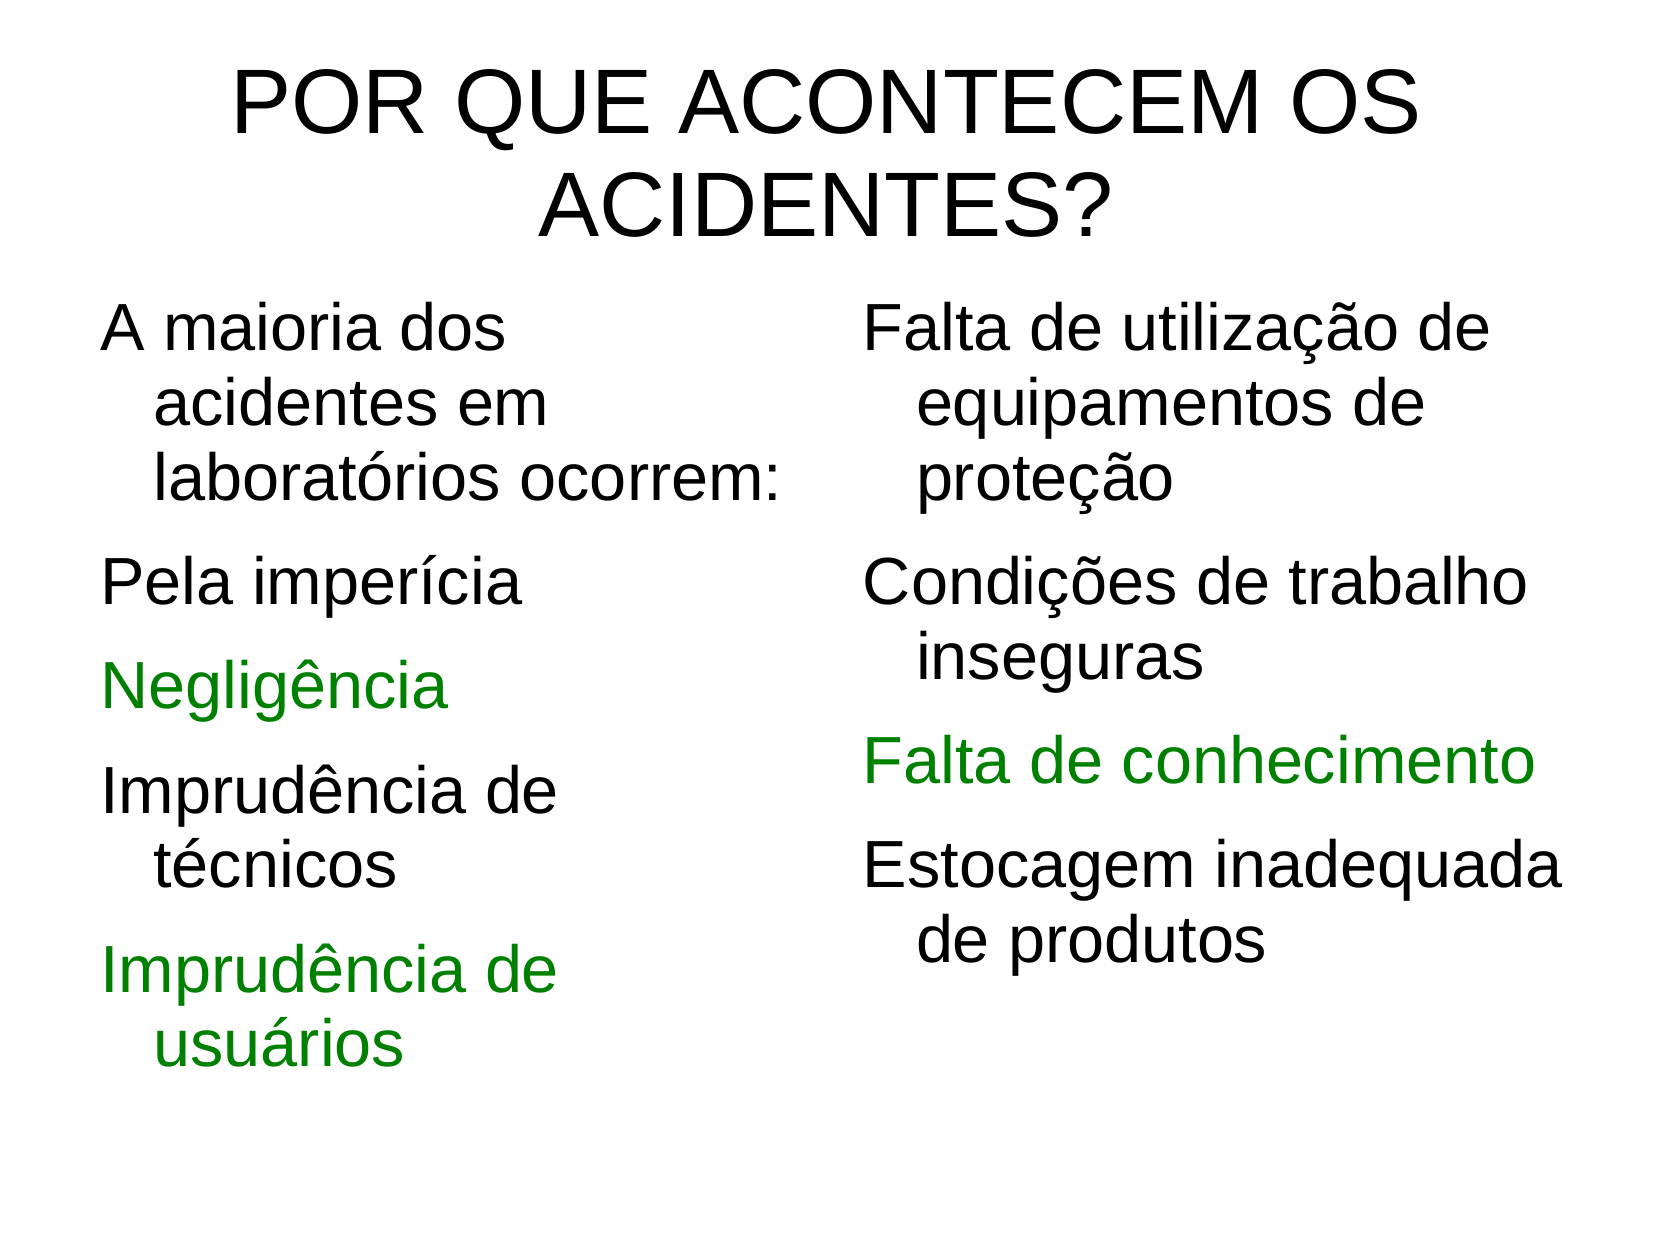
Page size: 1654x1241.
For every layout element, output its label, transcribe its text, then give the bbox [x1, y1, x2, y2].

title POR QUE ACONTECEM OS ACIDENTES? [82, 49, 1571, 257]
list Falta de utilização de equipamentos de proteção Condições de trabalho inseguras Falta de conhecimento Estocagem inadequada de produtos [845, 290, 1572, 1127]
list A maioria dos acidentes em laboratórios ocorrem: Pela imperícia Negligência Imprudência de técnicos Imprudência de usuários [82, 290, 809, 1109]
